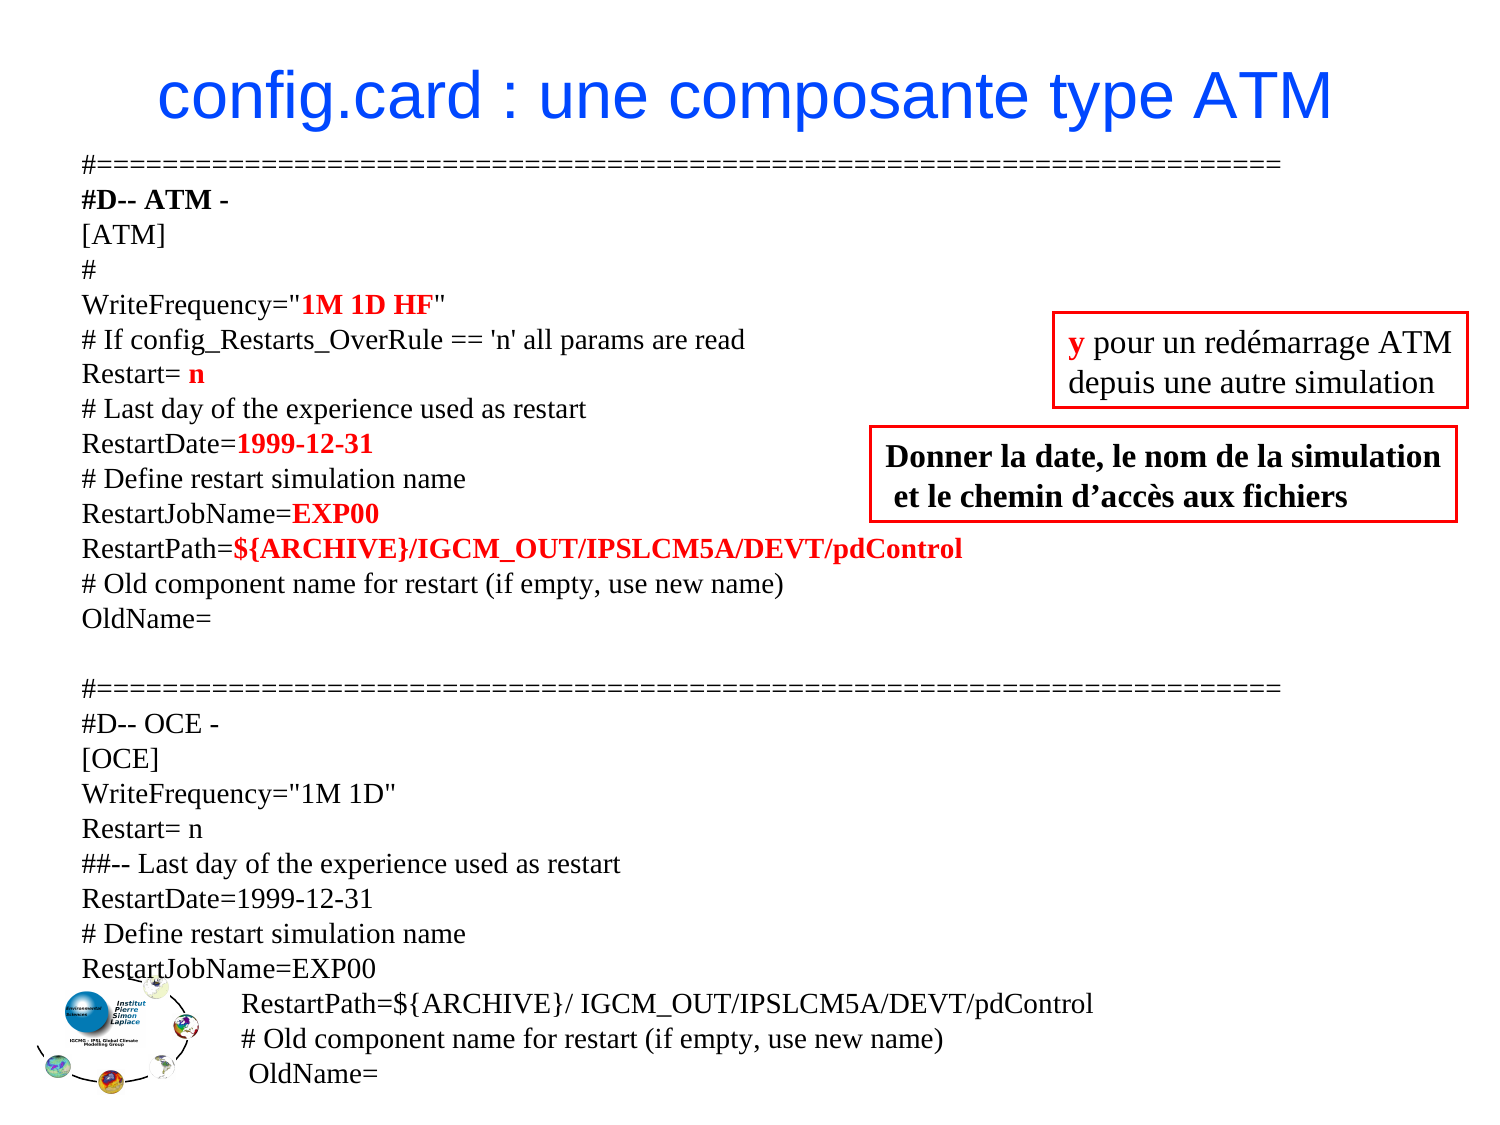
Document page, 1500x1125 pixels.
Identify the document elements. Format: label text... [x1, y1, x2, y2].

text_box y pour un redémarrage ATM depuis une autre simulation [1053, 312, 1468, 408]
text_box Donner la date, le nom de la simulation et le chemin d’accès aux fichiers [870, 426, 1457, 522]
text_box #======================================================================== #D-- ATM - [ATM] # WriteFrequency="1M 1D HF" # If config_Restarts_OverRule == 'n' all params are read Restart= n # Last day of the experience used as restart RestartDate=1999-12-31 # Define restart simulation name RestartJobName=EXP00 RestartPath=${ARCHIVE}/IGCM_OUT/IPSLCM5A/DEVT/pdControl # Old component name for restart (if empty, use new name) OldName= #======================================================================== #D-- OCE - [OCE] WriteFrequency="1M 1D" Restart= n ##-- Last day of the experience used as restart RestartDate=1999-12-31 # Define restart simulation name RestartJobName=EXP00 RestartPath=${ARCHIVE}/ IGCM_OUT/IPSLCM5A/DEVT/pdControl # Old component name for restart (if empty, use new name) OldName= [66, 137, 1492, 1100]
picture [44, 1054, 66, 1079]
text_box config.card : une composante type ATM [41, 50, 1471, 175]
